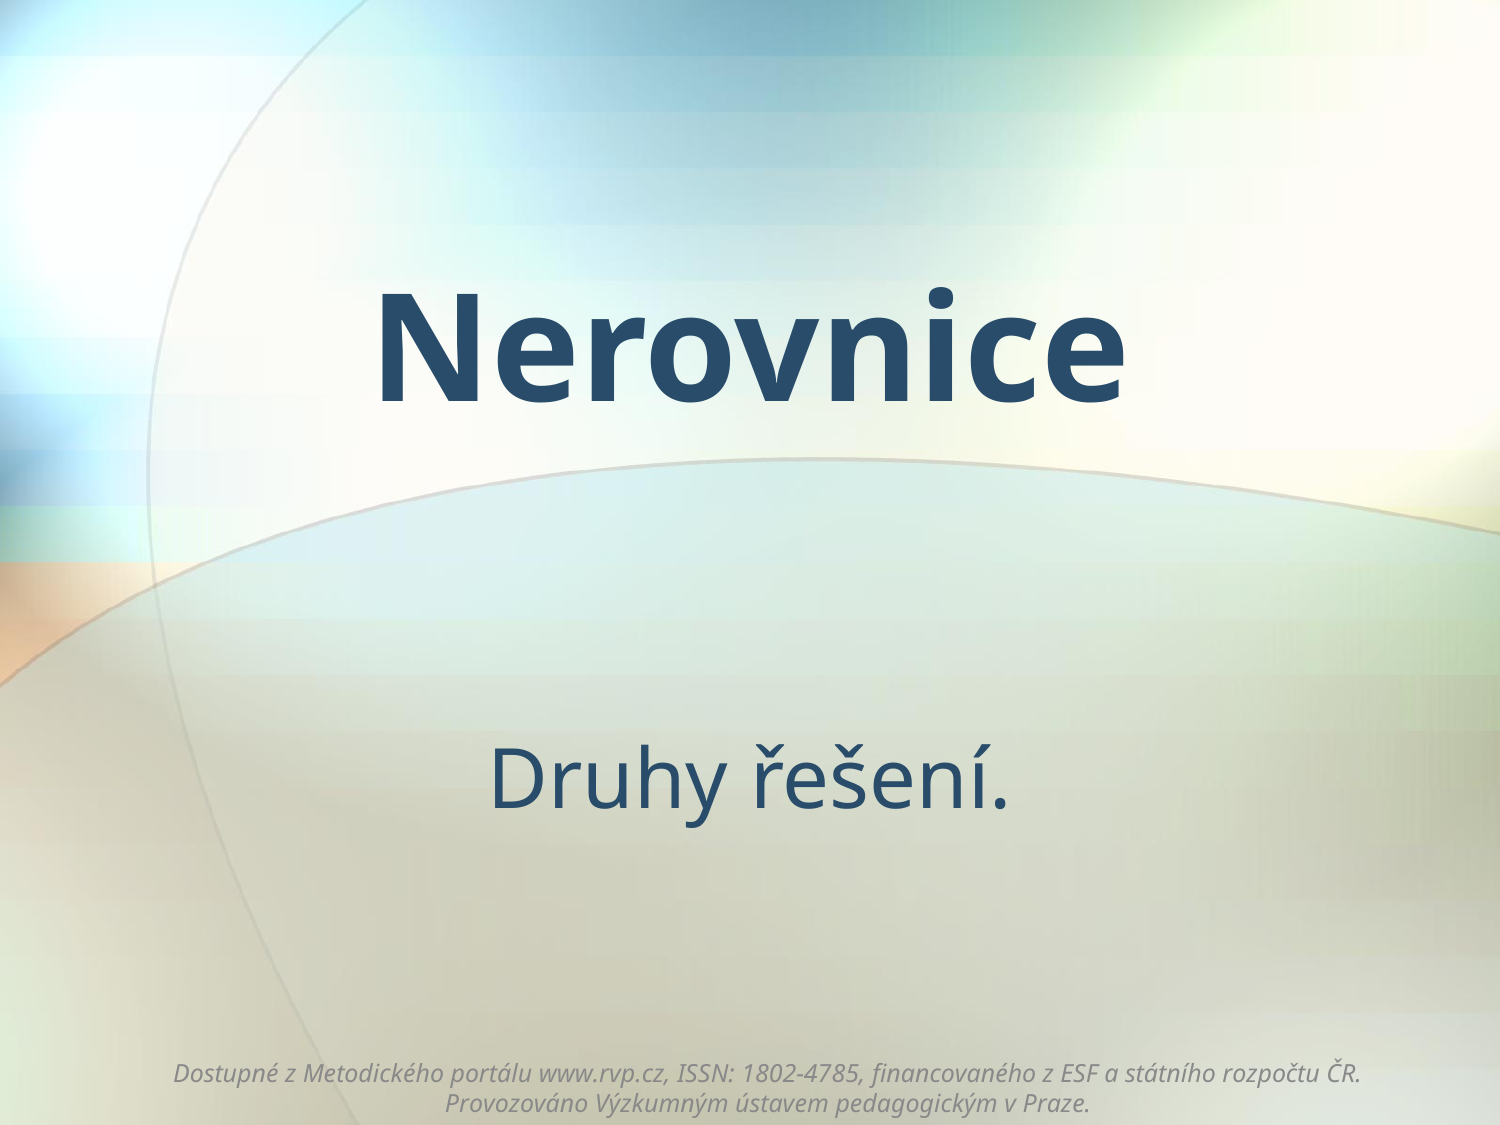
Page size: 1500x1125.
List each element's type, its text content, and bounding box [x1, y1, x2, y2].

text_box Druhy řešení. [87, 706, 1413, 827]
title Nerovnice [106, 237, 1394, 451]
picture [0, 0, 1500, 1125]
